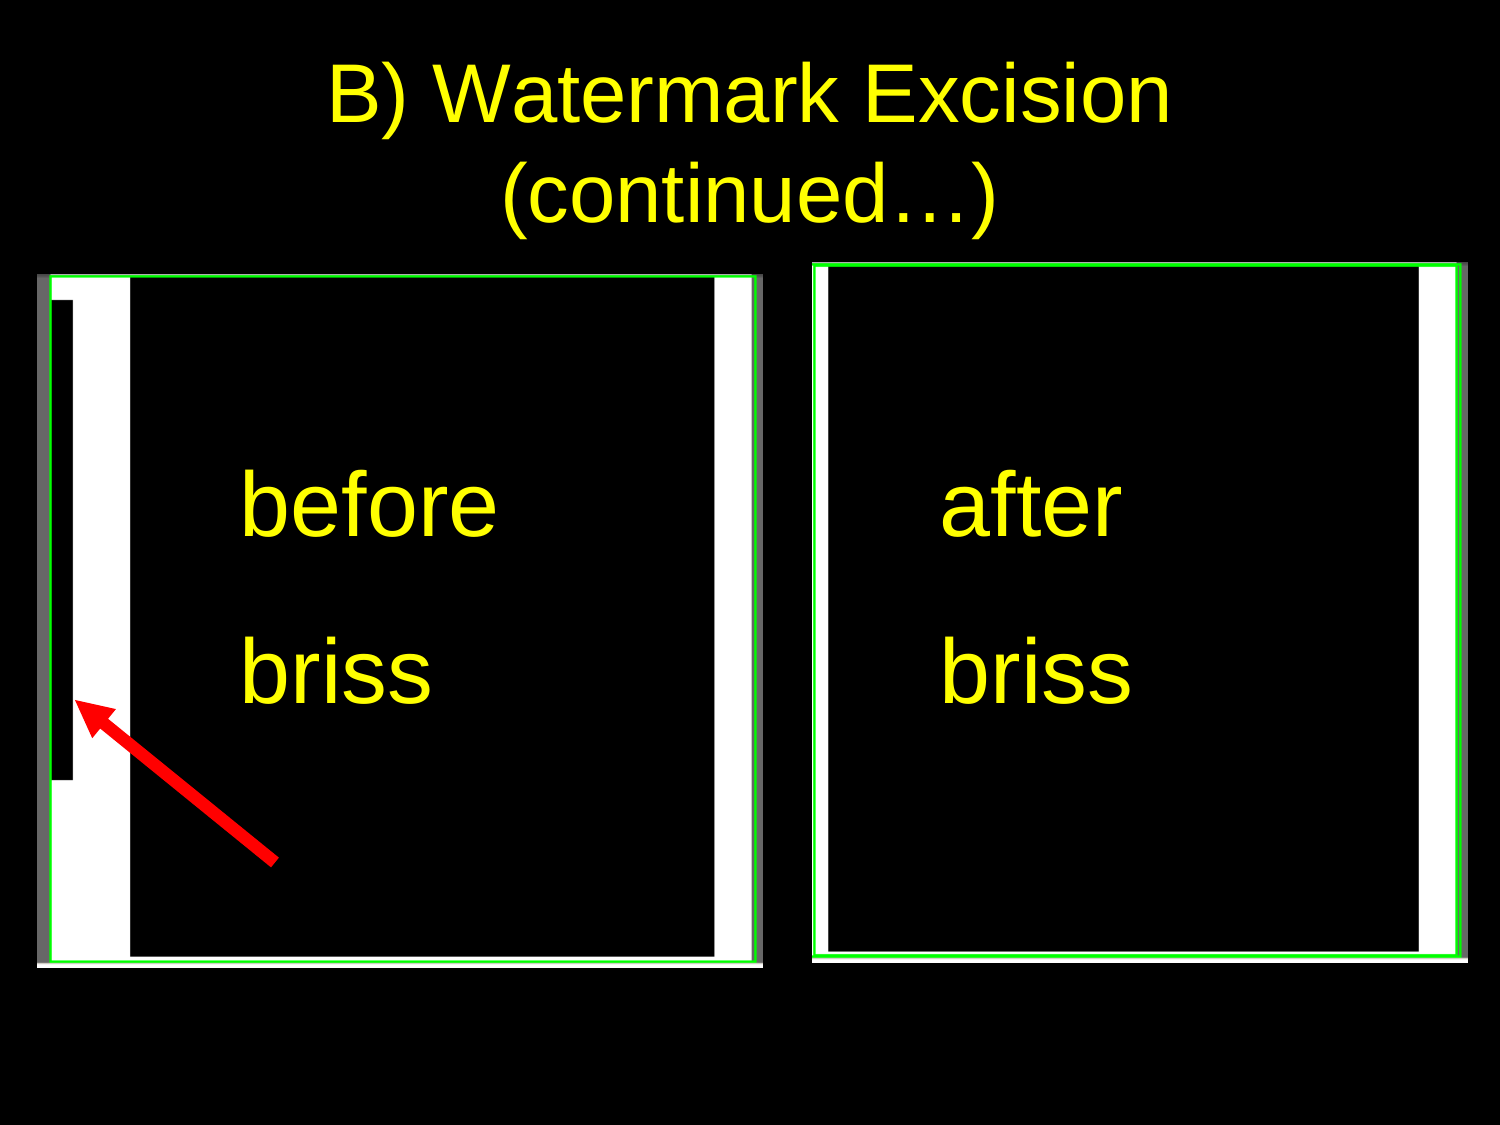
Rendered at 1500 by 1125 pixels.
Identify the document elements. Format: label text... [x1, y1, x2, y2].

picture [812, 262, 1468, 963]
picture [37, 274, 763, 968]
text_box before briss [225, 437, 613, 731]
text_box after briss [924, 437, 1313, 731]
title B) Watermark Excision (continued…) [75, 31, 1426, 247]
